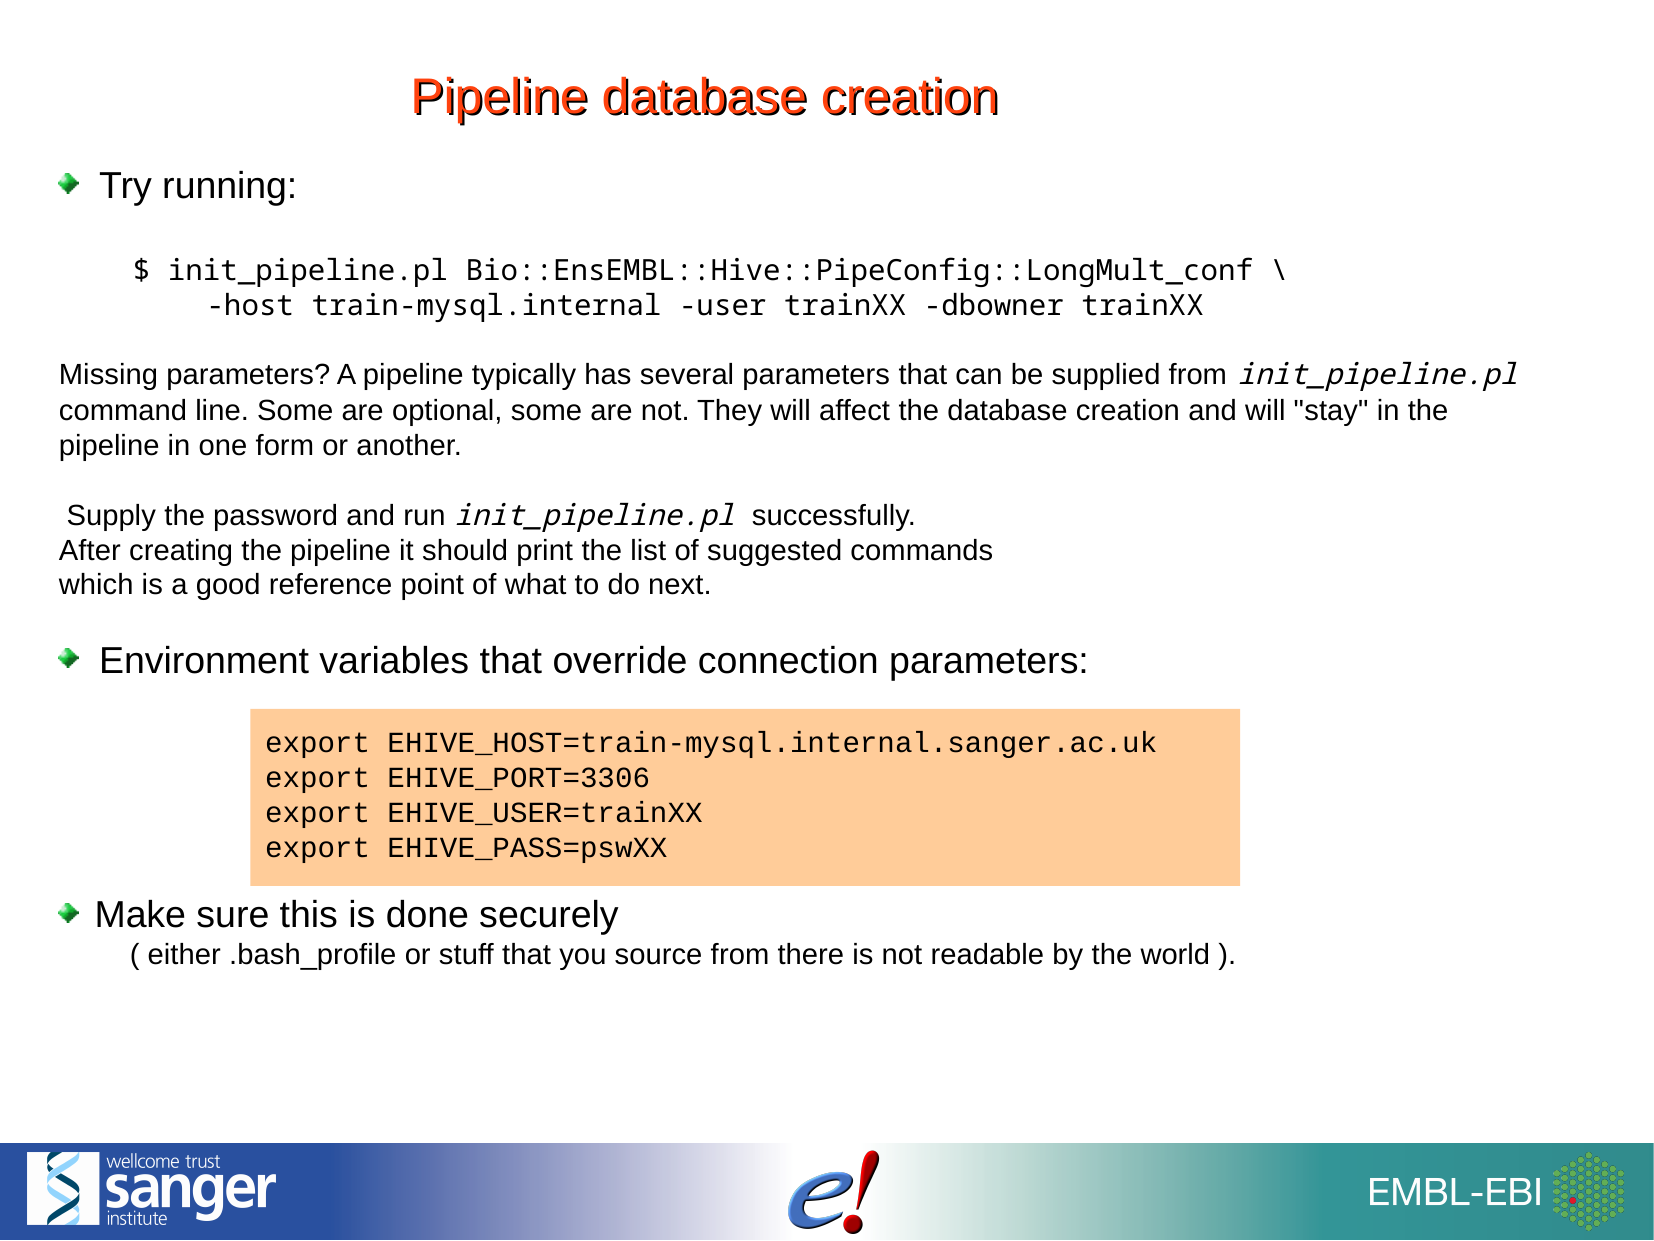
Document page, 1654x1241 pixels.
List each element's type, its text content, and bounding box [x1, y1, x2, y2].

text_box Try running: $ init_pipeline.pl Bio::EnsEMBL::Hive::PipeConfig::LongMult_conf \ -host train-mysql.internal -user trainXX -dbowner trainXX Missing parameters? A pipeline typically has several parameters that can be supplied from init_pipeline.pl command line. Some are optional, some are not. They will affect the database creation and will "stay" in the pipeline in one form or another. Supply the password and run init_pipeline.pl successfully. After creating the pipeline it should print the list of suggested commands which is a good reference point of what to do next. Environment variables that override connection parameters: Make sure this is done securely ( either .bash_profile or stuff that you source from there is not readable by the world ). [44, 146, 1565, 1122]
text_box export EHIVE_HOST=train-mysql.internal.sanger.ac.uk export EHIVE_PORT=3306 export EHIVE_USER=trainXX export EHIVE_PASS=pswXX [250, 708, 1241, 886]
picture [58, 903, 79, 923]
picture [58, 648, 79, 668]
picture [58, 173, 79, 194]
text_box Pipeline database creation [82, 40, 1327, 139]
picture [0, 1143, 1654, 1240]
